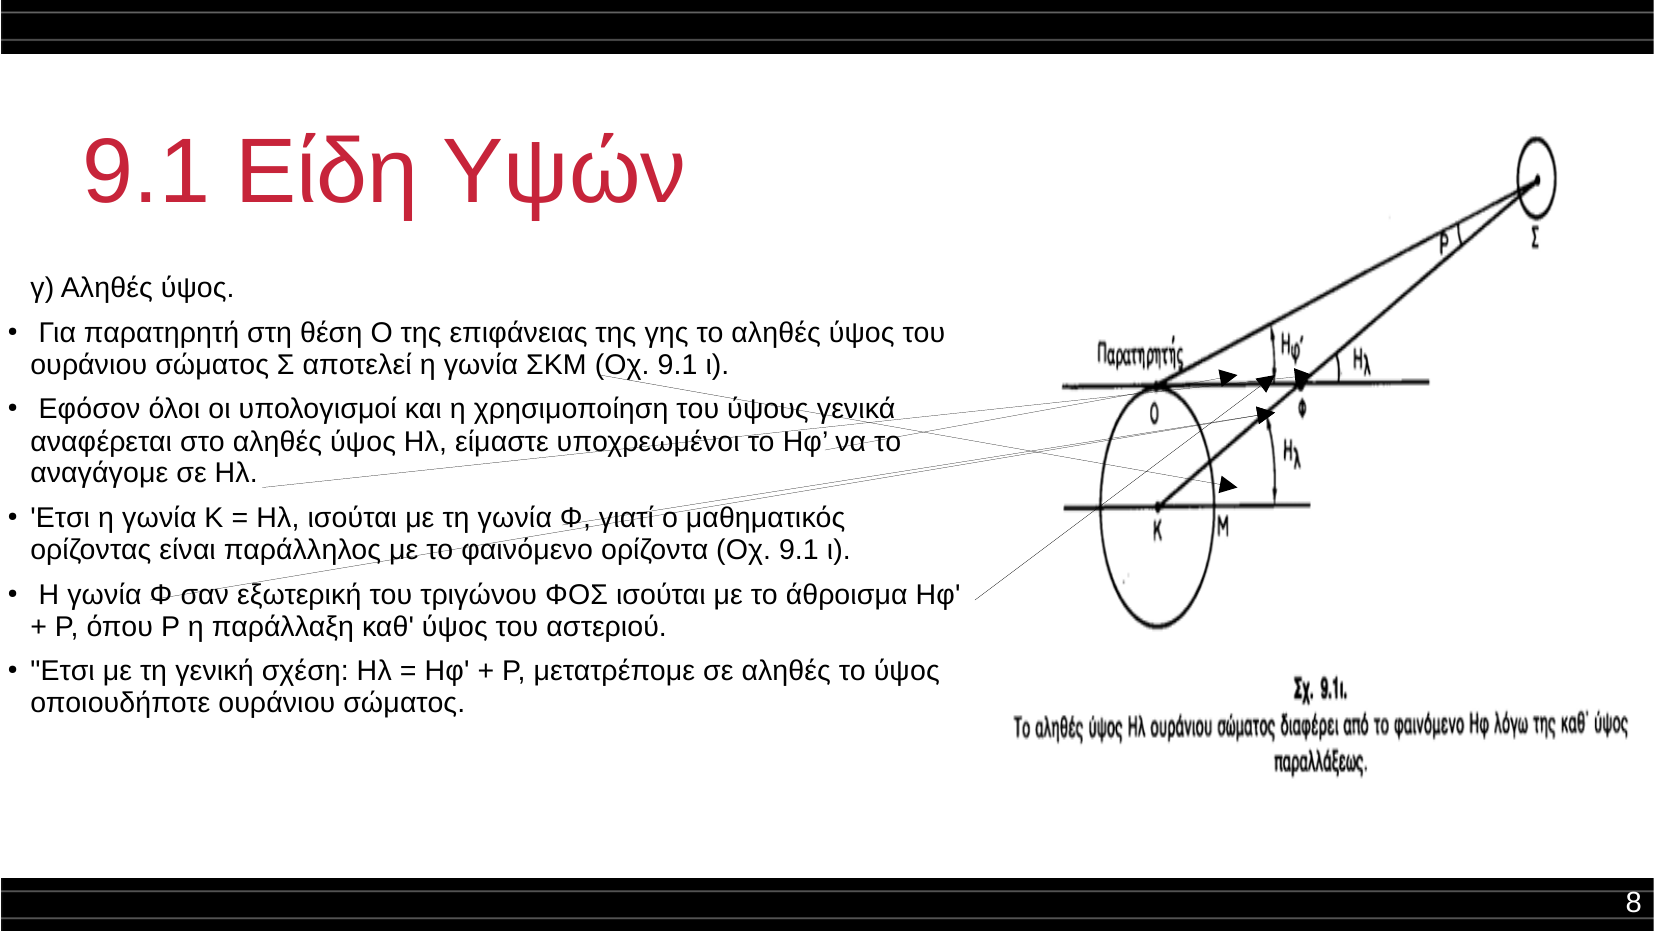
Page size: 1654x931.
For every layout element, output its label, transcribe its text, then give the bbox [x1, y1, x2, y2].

picture [975, 454, 1019, 462]
title 9.1 Είδη Υψών [82, 92, 975, 249]
list γ) Αληθές ύψος. Για παρατηρητή στη θέση Ο της επιφάνειας της γης το αληθές ύψος του ουράνιου σώματος Σ αποτελεί η γωνία ΣΚΜ (Οχ. 9.1 ι). Εφόσον όλοι οι υπολογισμοί και η χρησιμοποίηση του ύψους γενικά αναφέρεται στο αληθές ύψος Ηλ, είμαστε υποχρεωμένοι το Ηφ’ να το αναγάγομε σε Ηλ. 'Ετσι η γωνία Κ = Ηλ, ισούται με τη γωνία Φ, γιατί ο μαθηματικός ορίζοντας είναι παράλληλος με το φαινόμενο ορίζοντα (Οχ. 9.1 ι). Η γωνία Φ σαν εξωτερική του τριγώνου ΦΟΣ ισούται με το άθροισμα Ηφ' + Ρ, όπου Ρ η παράλλαξη καθ' ύψος του αστεριού. "Ετσι με τη γενική σχέση: Ηλ = Ηφ' + Ρ, μετατρέπομε σε αληθές το ύψος οποιουδήποτε ουράνιου σώματος. [0, 271, 975, 863]
picture [975, 382, 1260, 450]
picture [1156, 379, 1220, 391]
picture [1043, 425, 1206, 471]
picture [975, 453, 1144, 599]
picture [975, 442, 1024, 459]
picture [1, 0, 1654, 54]
picture [975, 398, 1104, 422]
picture [975, 92, 1651, 863]
picture [1, 878, 1654, 931]
